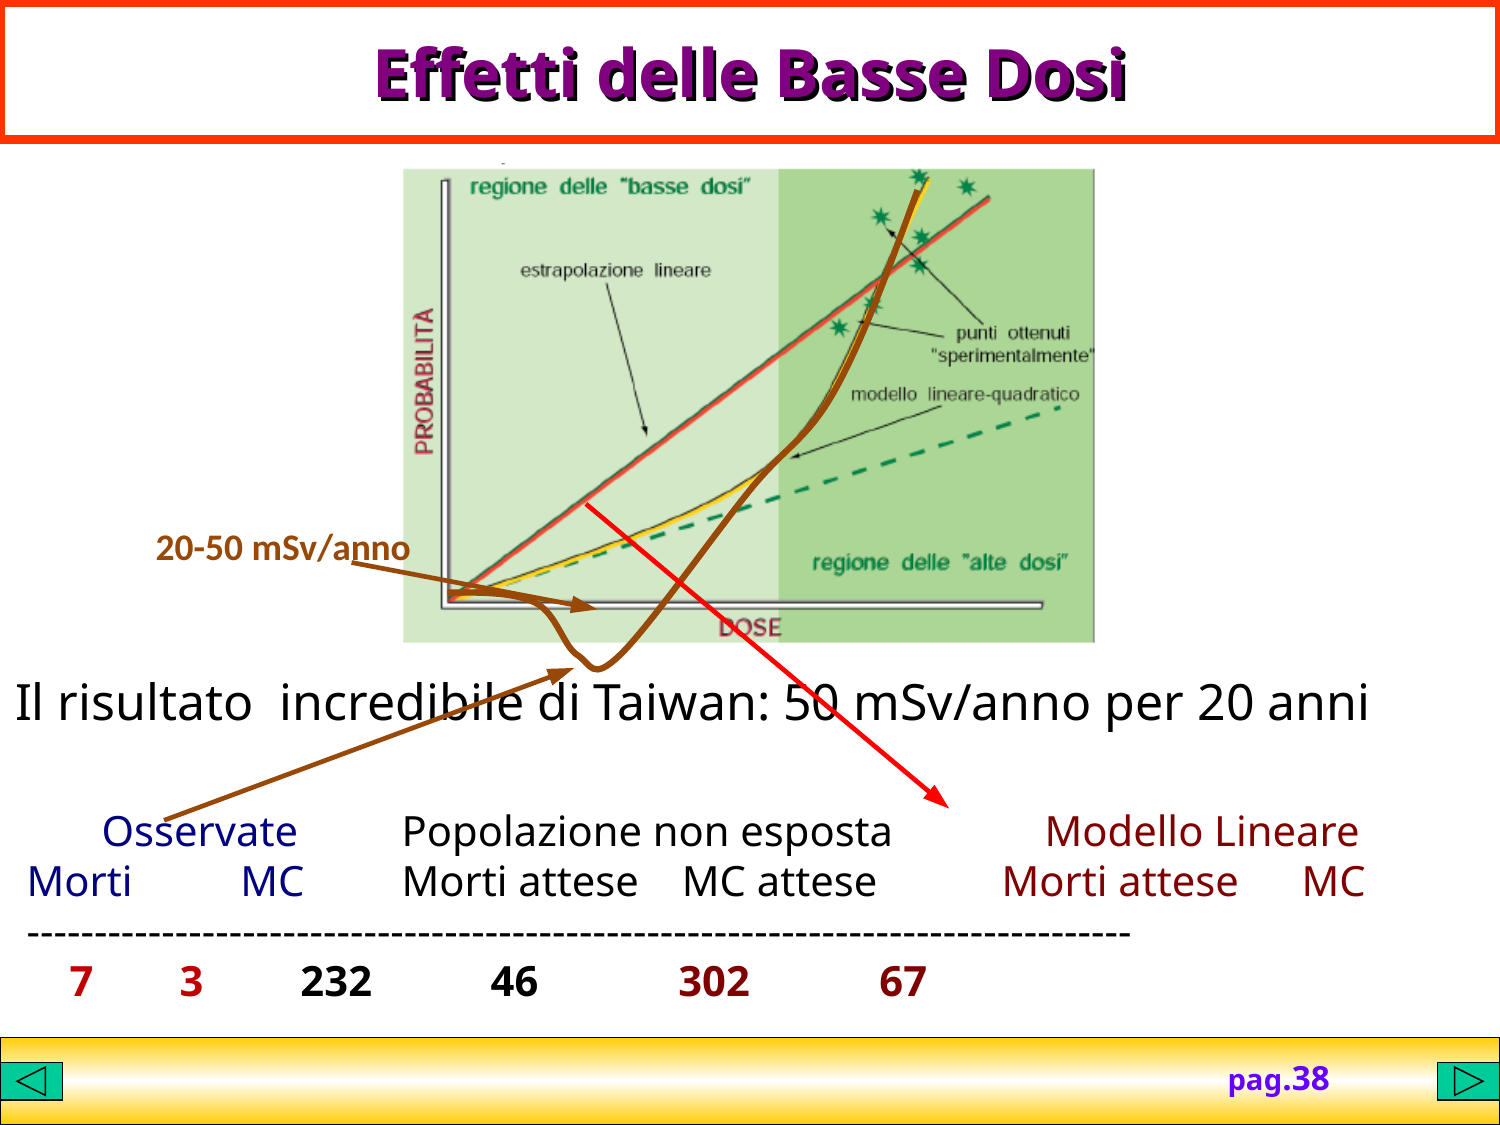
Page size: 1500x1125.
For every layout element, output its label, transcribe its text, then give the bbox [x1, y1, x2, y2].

picture [391, 163, 1109, 654]
text_box Il risultato incredibile di Taiwan: 50 mSv/anno per 20 anni [780, 662, 1406, 738]
text_box Il risultato incredibile di Taiwan: 50 mSv/anno per 20 anni [0, 662, 860, 738]
picture [391, 576, 570, 654]
picture [627, 587, 760, 654]
text_box 20-50 mSv/anno [140, 515, 513, 576]
title Effetti delle Basse Dosi [0, 2, 1500, 140]
text_box Osservate Popolazione non esposta Modello Lineare Morti MC Morti attese MC attese Morti attese MC ---------------------------------------------------------------------------------- 7 3 232 46 302 67 [11, 796, 1489, 1013]
